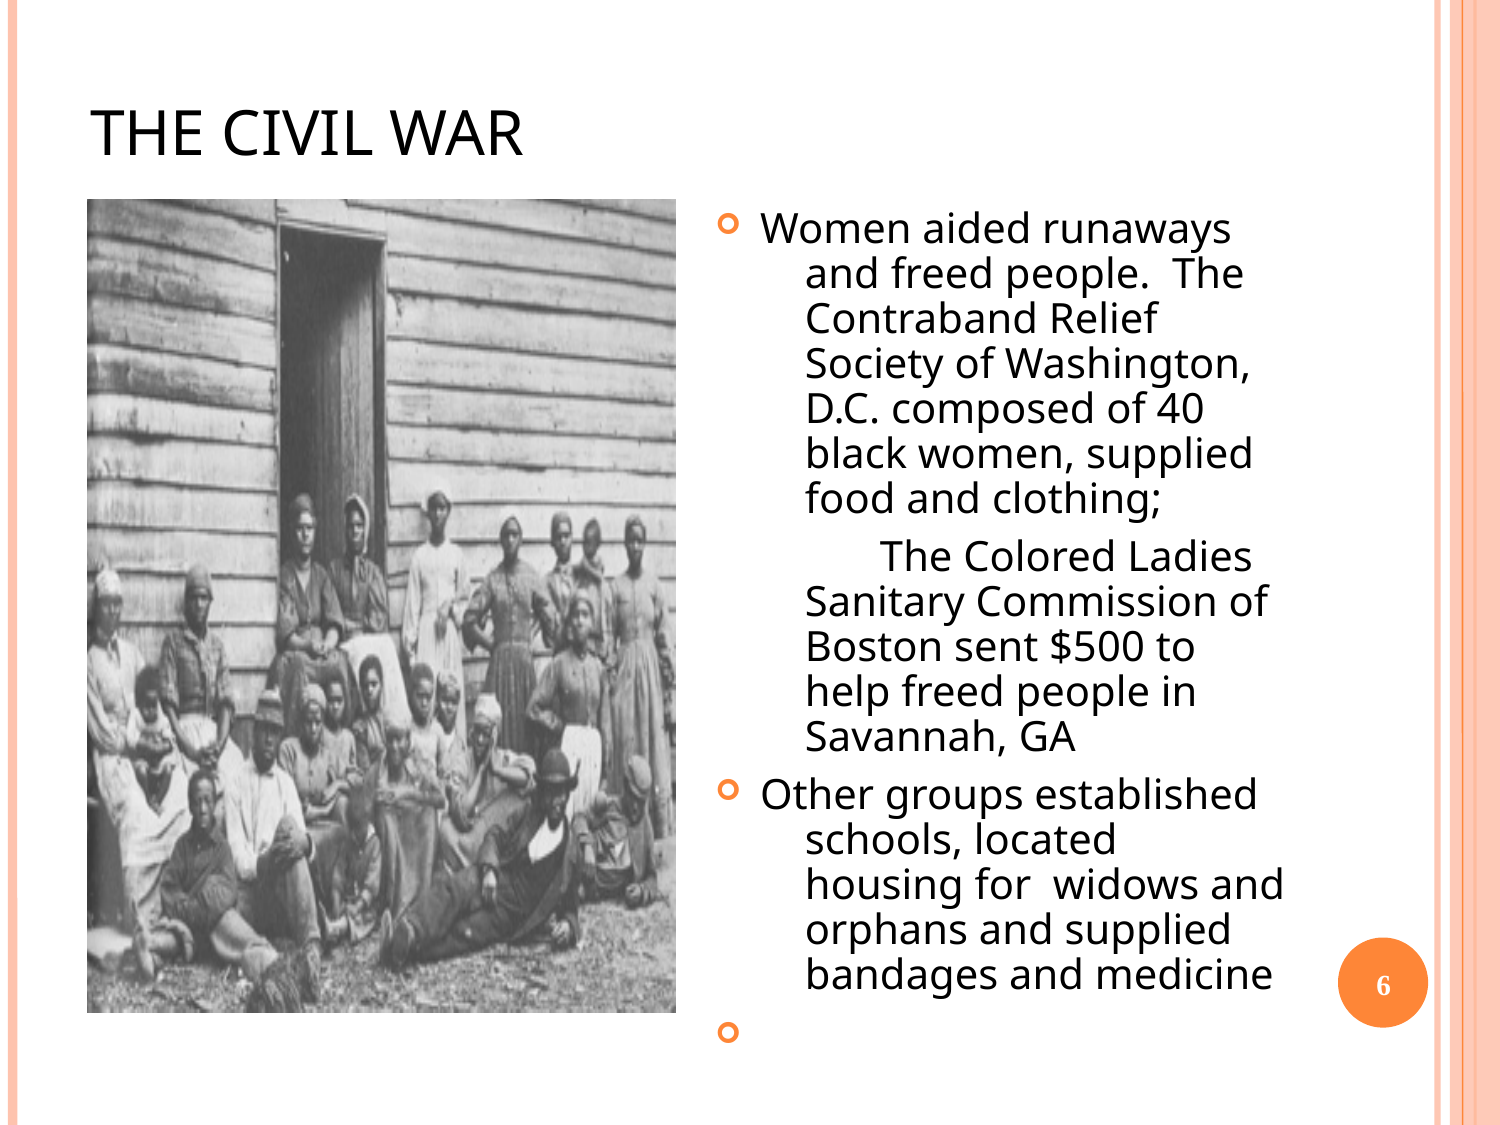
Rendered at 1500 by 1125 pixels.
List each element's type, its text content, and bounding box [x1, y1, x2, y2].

picture [87, 200, 676, 1013]
text_box [1333, 940, 1434, 1027]
title The Civil War [75, 45, 1300, 175]
list Women aided runaways and freed people. The Contraband Relief Society of Washington, D.C. composed of 40 black women, supplied food and clothing; The Colored Ladies Sanitary Commission of Boston sent $500 to help freed people in Savannah, GA Other groups established schools, located housing for widows and orphans and supplied bandages and medicine [700, 200, 1301, 1013]
